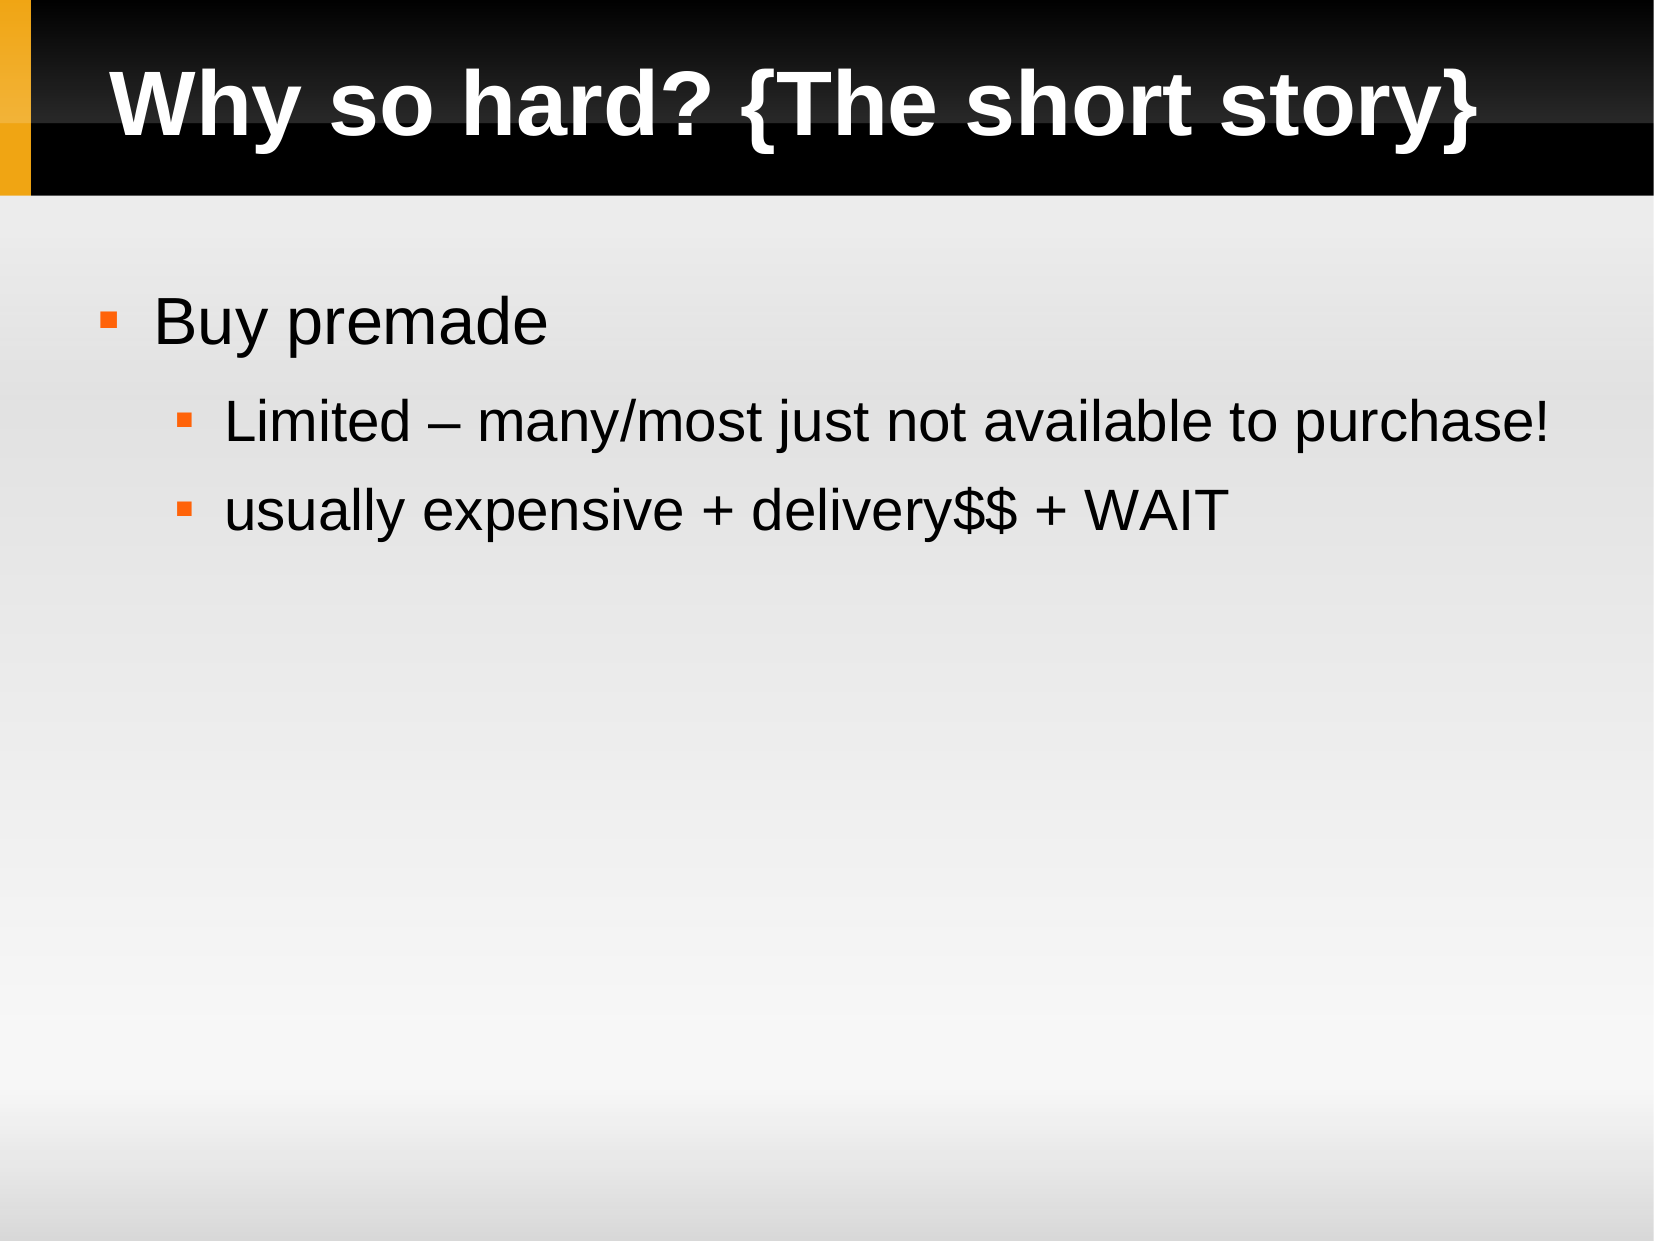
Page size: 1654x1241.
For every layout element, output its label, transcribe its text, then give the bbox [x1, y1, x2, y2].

title Why so hard? {The short story} [76, 0, 1565, 208]
picture [0, 0, 1654, 1241]
list Buy premade Limited – many/most just not available to purchase! usually expensive + delivery$$ + WAIT [82, 284, 1571, 1103]
